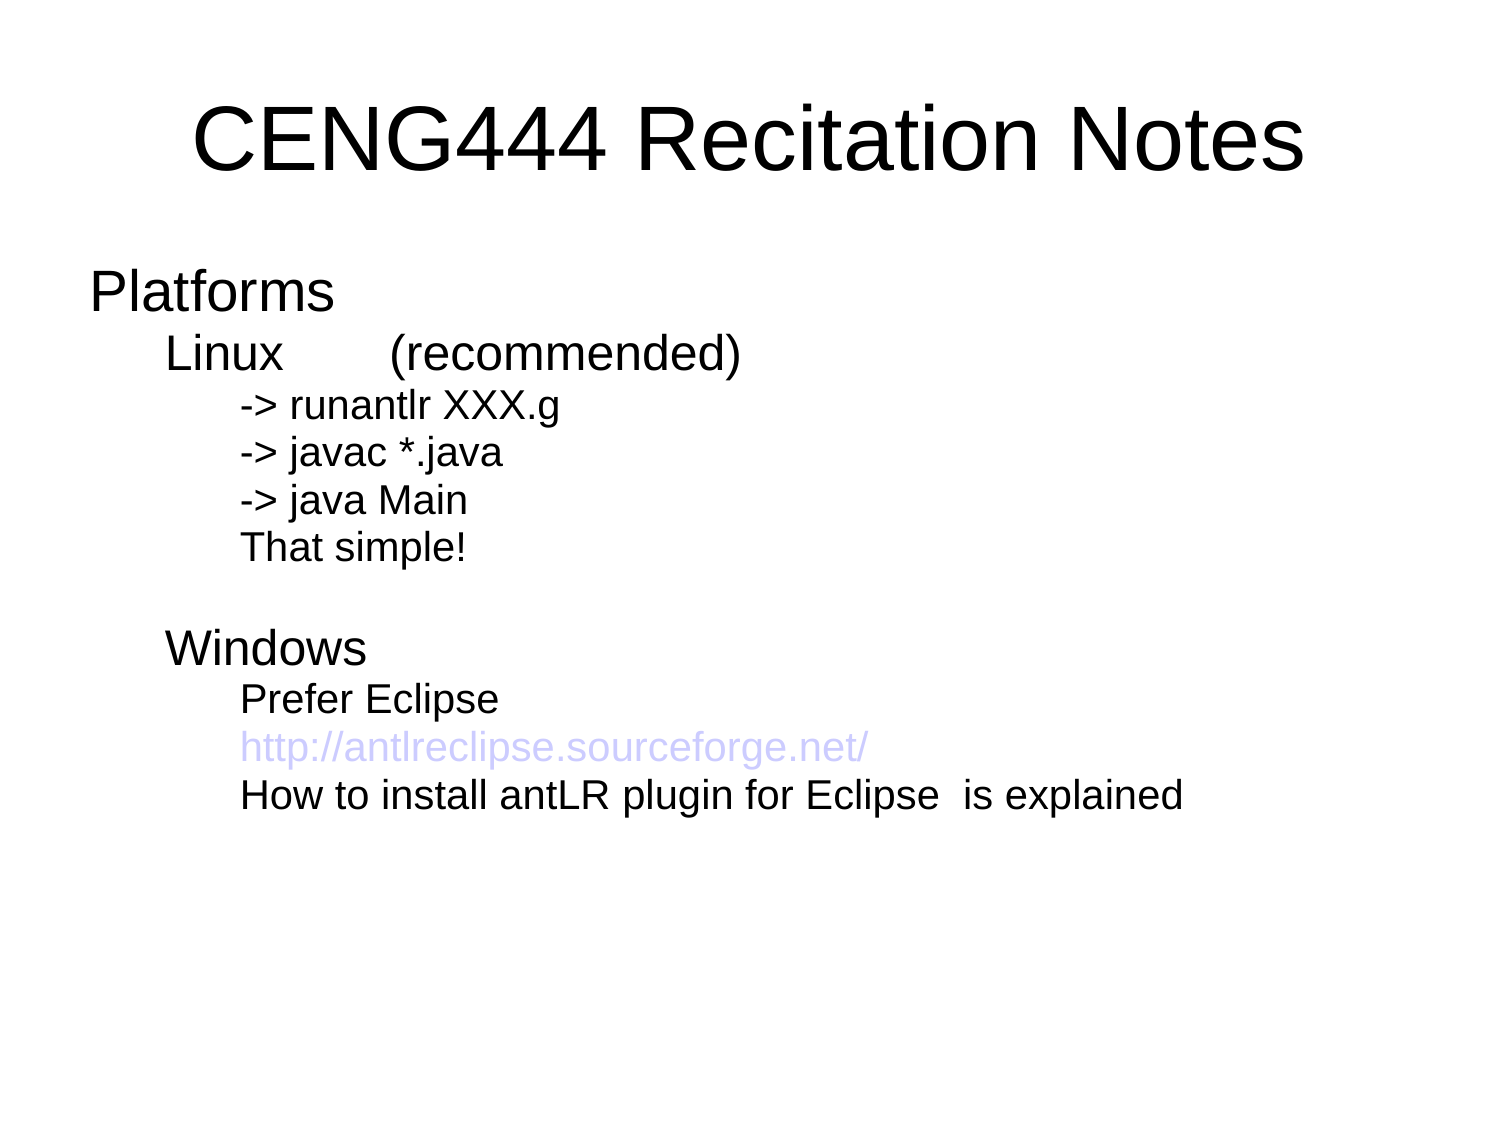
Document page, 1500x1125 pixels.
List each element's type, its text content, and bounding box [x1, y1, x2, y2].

title CENG444 Recitation Notes [75, 45, 1426, 233]
list Platforms Linux (recommended) -> runantlr XXX.g -> javac *.java -> java Main That simple! Windows Prefer Eclipse http://antlreclipse.sourceforge.net/ How to install antLR plugin for Eclipse is explained [75, 262, 1426, 1006]
